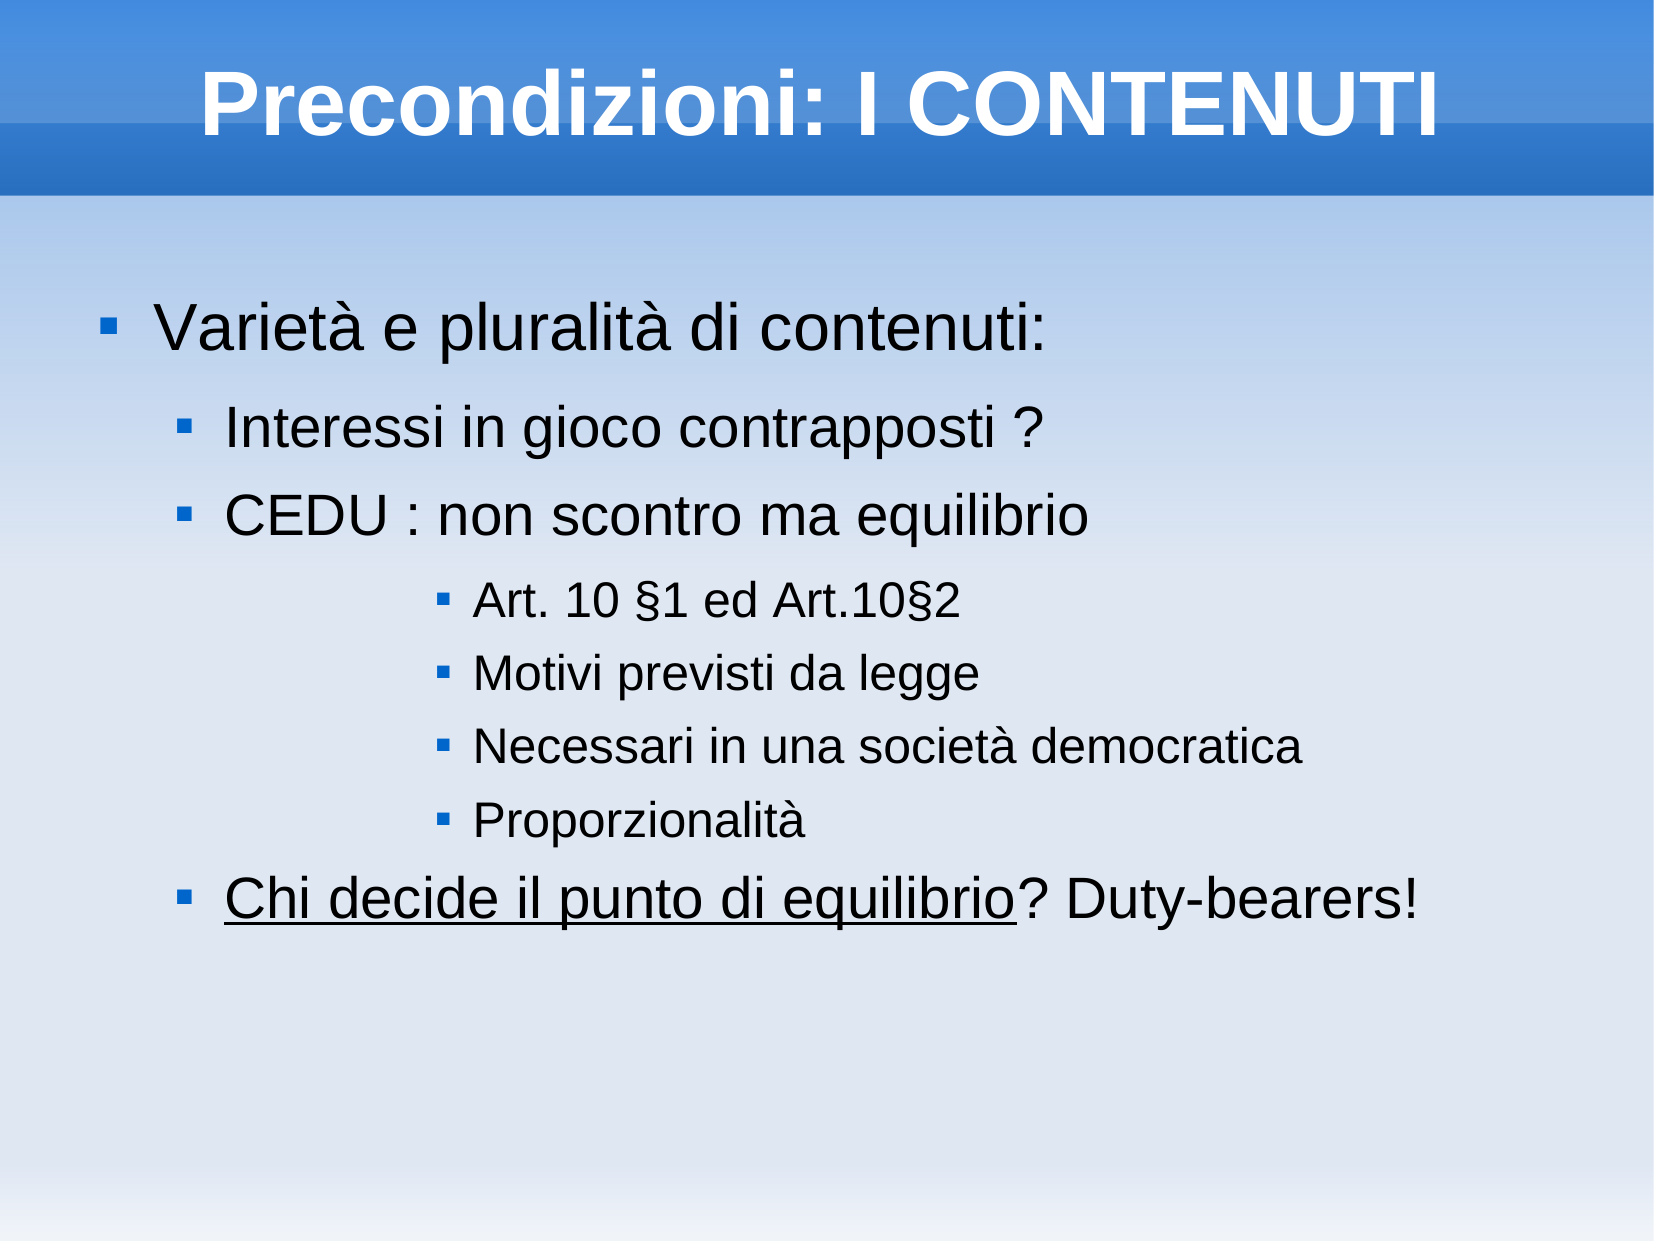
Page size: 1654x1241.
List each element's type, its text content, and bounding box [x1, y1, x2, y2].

title Precondizioni: I CONTENUTI [76, 7, 1565, 200]
list Varietà e pluralità di contenuti: Interessi in gioco contrapposti ? CEDU : non scontro ma equilibrio Art. 10 §1 ed Art.10§2 Motivi previsti da legge Necessari in una società democratica Proporzionalità Chi decide il punto di equilibrio? Duty-bearers! [82, 290, 1571, 1094]
picture [0, 0, 1654, 1241]
